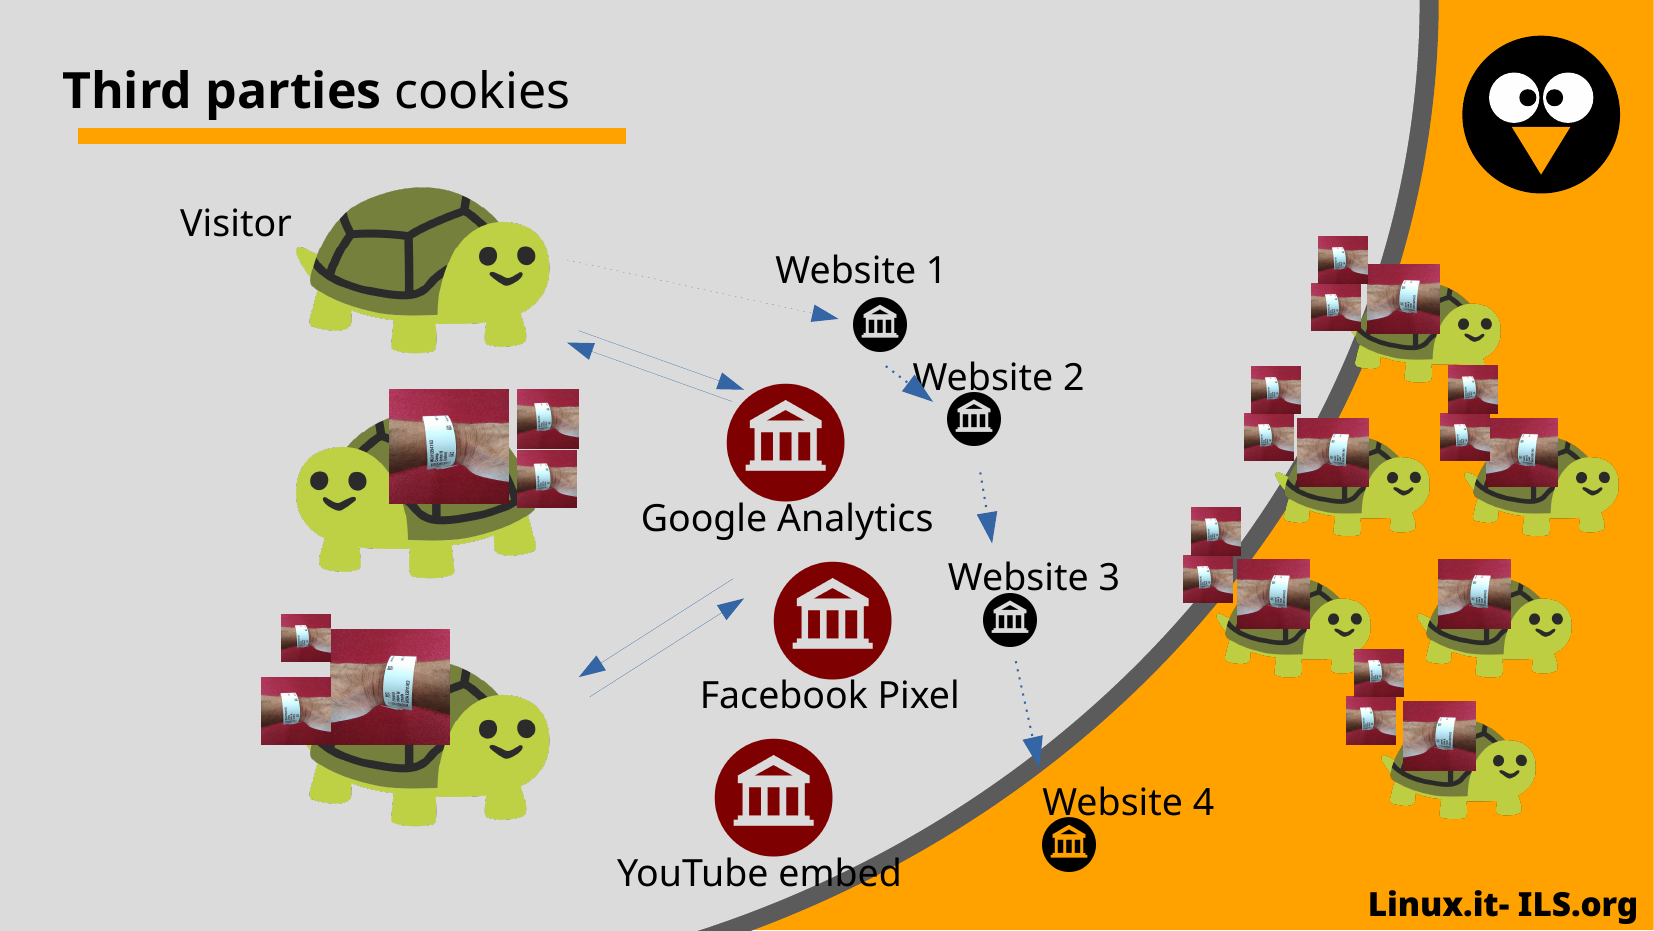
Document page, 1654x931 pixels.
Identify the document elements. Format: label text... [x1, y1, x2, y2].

picture [767, 555, 898, 661]
text_box Facebook Pixel [685, 661, 1052, 721]
text_box Linux.it- ILS.org [1346, 874, 1654, 927]
picture [850, 296, 910, 355]
picture [261, 602, 550, 839]
text_box Third parties cookies [47, 47, 1394, 180]
text_box Website 2 [897, 342, 1123, 402]
picture [295, 129, 579, 591]
text_box YouTube embed [602, 838, 969, 898]
picture [708, 732, 839, 838]
text_box Visitor [165, 189, 303, 249]
picture [720, 377, 851, 484]
picture [1183, 236, 1619, 827]
text_box Website 1 [760, 236, 959, 296]
picture [980, 603, 1040, 650]
text_box Google Analytics [625, 484, 993, 544]
text_box Website 4 [1027, 767, 1252, 827]
text_box Website 3 [933, 543, 1158, 603]
picture [944, 402, 1004, 449]
picture [1039, 814, 1099, 875]
